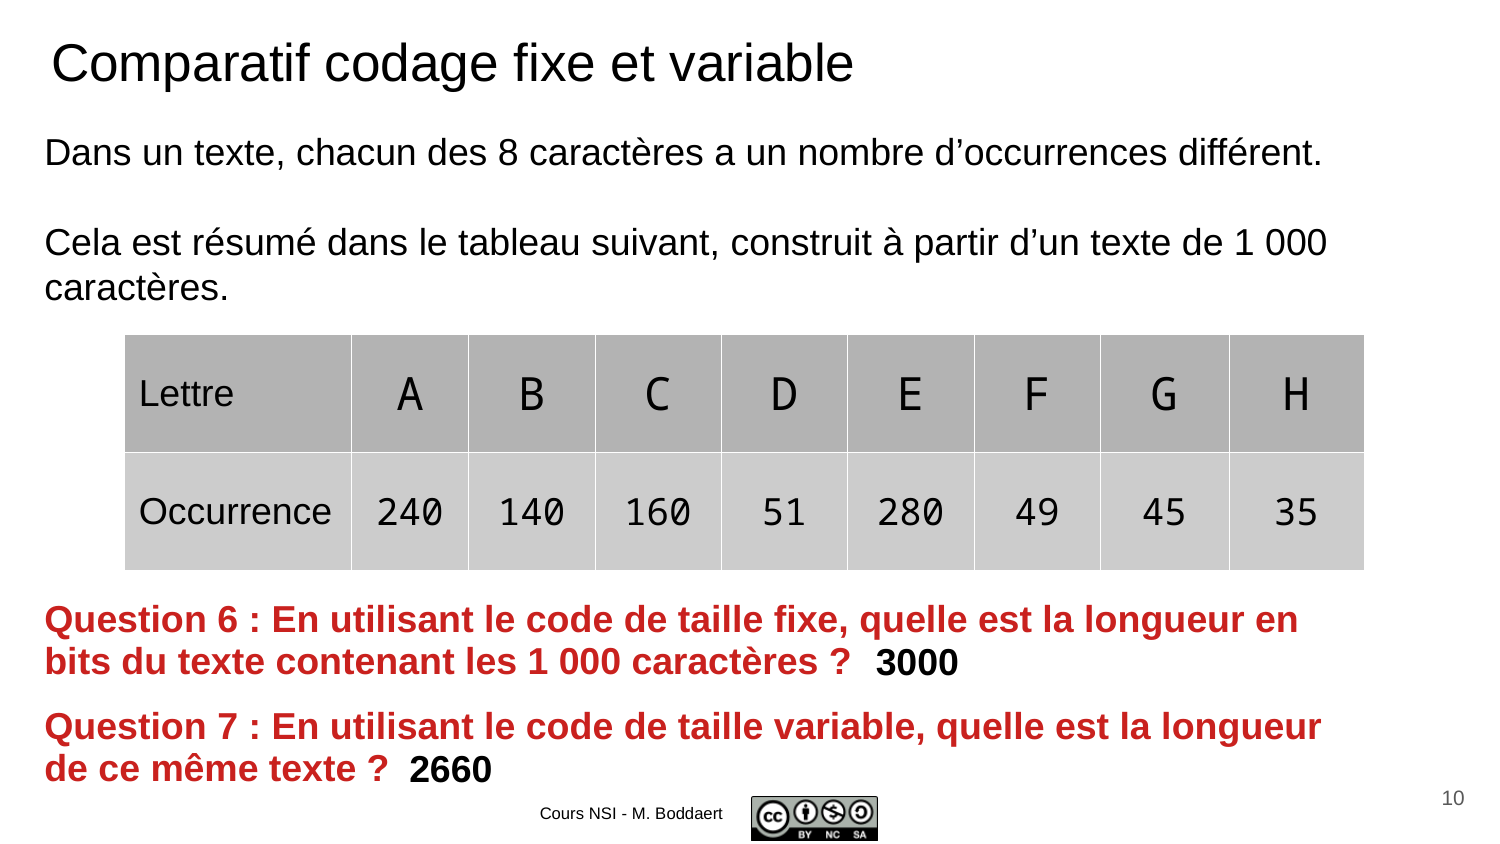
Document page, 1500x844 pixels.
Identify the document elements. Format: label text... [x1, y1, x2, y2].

table_cell 160 [596, 453, 721, 570]
table_header D [722, 335, 847, 452]
text_box Question 6 : En utilisant le code de taille fixe, quelle est la longueur en bits du texte contenant les 1 000 caractères ? [29, 591, 1368, 694]
table_cell 35 [1230, 453, 1364, 570]
table_cell 280 [848, 453, 974, 570]
picture [751, 800, 878, 841]
table_header H [1230, 335, 1364, 452]
text_box Dans un texte, chacun des 8 caractères a un nombre d’occurrences différent. Cela est résumé dans le tableau suivant, construit à partir d’un texte de 1 000 caractères. [29, 120, 1477, 502]
table_header G [1101, 335, 1229, 452]
slide_number <numéro> [1389, 764, 1480, 830]
table_cell 240 [352, 453, 468, 570]
text_box 2660 [394, 740, 513, 799]
table_cell 140 [469, 453, 595, 570]
table_header B [469, 335, 595, 452]
text_box 3000 [861, 634, 979, 693]
table_cell Occurrence [125, 453, 351, 570]
text_box Question 7 : En utilisant le code de taille variable, quelle est la longueur de ce même texte ? [29, 697, 1368, 800]
table_header Lettre [125, 335, 351, 452]
table_cell 51 [722, 453, 847, 570]
table_header E [848, 335, 974, 452]
table_cell 49 [975, 453, 1100, 570]
table_header C [596, 335, 721, 452]
table_header F [975, 335, 1100, 452]
table_header A [352, 335, 468, 452]
table_cell 45 [1101, 453, 1229, 570]
title Comparatif codage fixe et variable [51, 13, 1449, 108]
